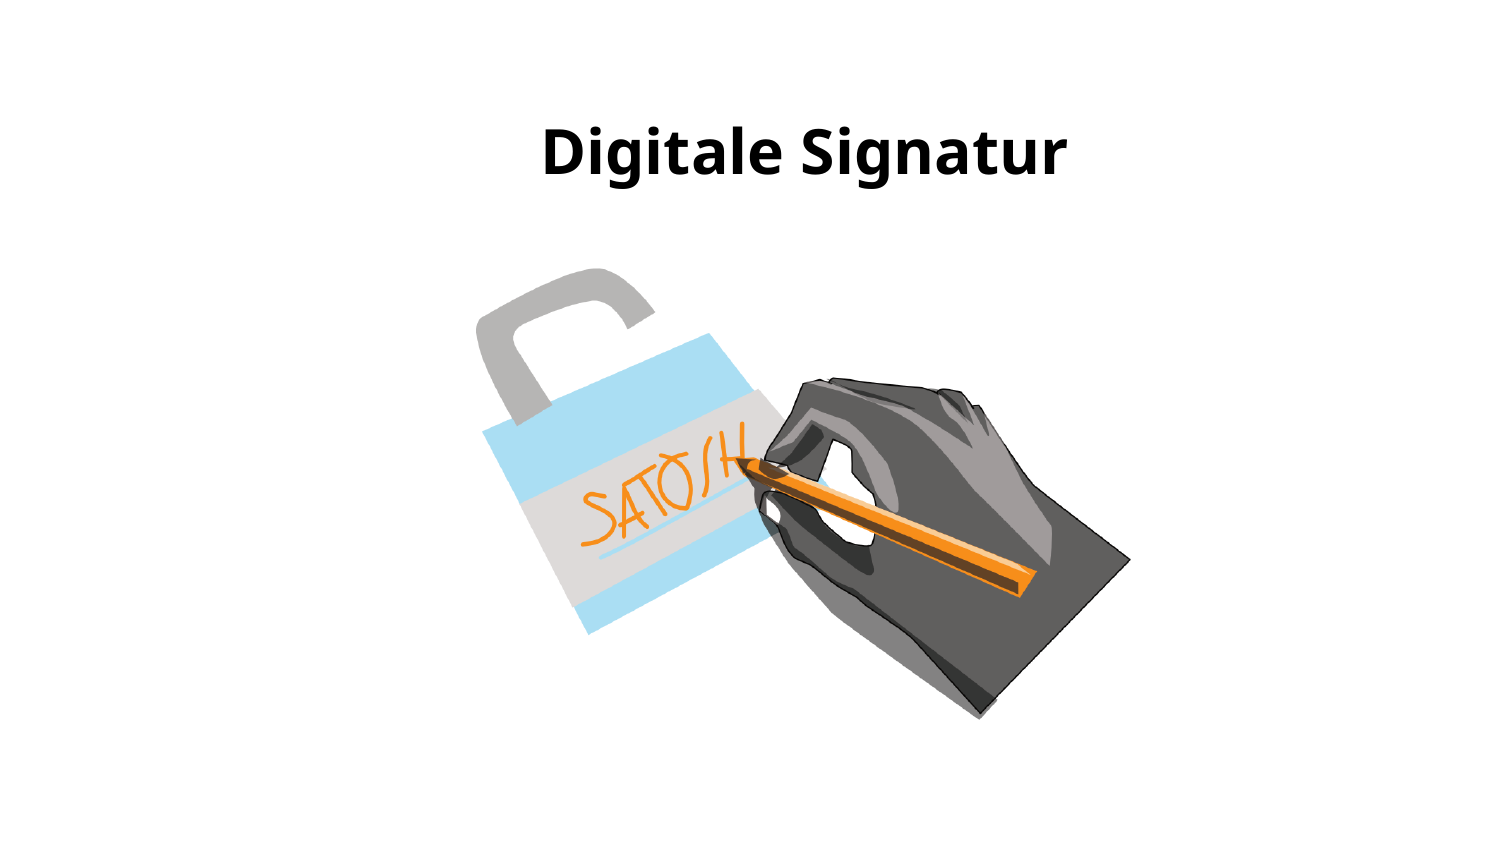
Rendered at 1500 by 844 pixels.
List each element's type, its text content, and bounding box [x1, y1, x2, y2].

title Digitale Signatur [268, 77, 1342, 202]
picture [406, 216, 1203, 762]
